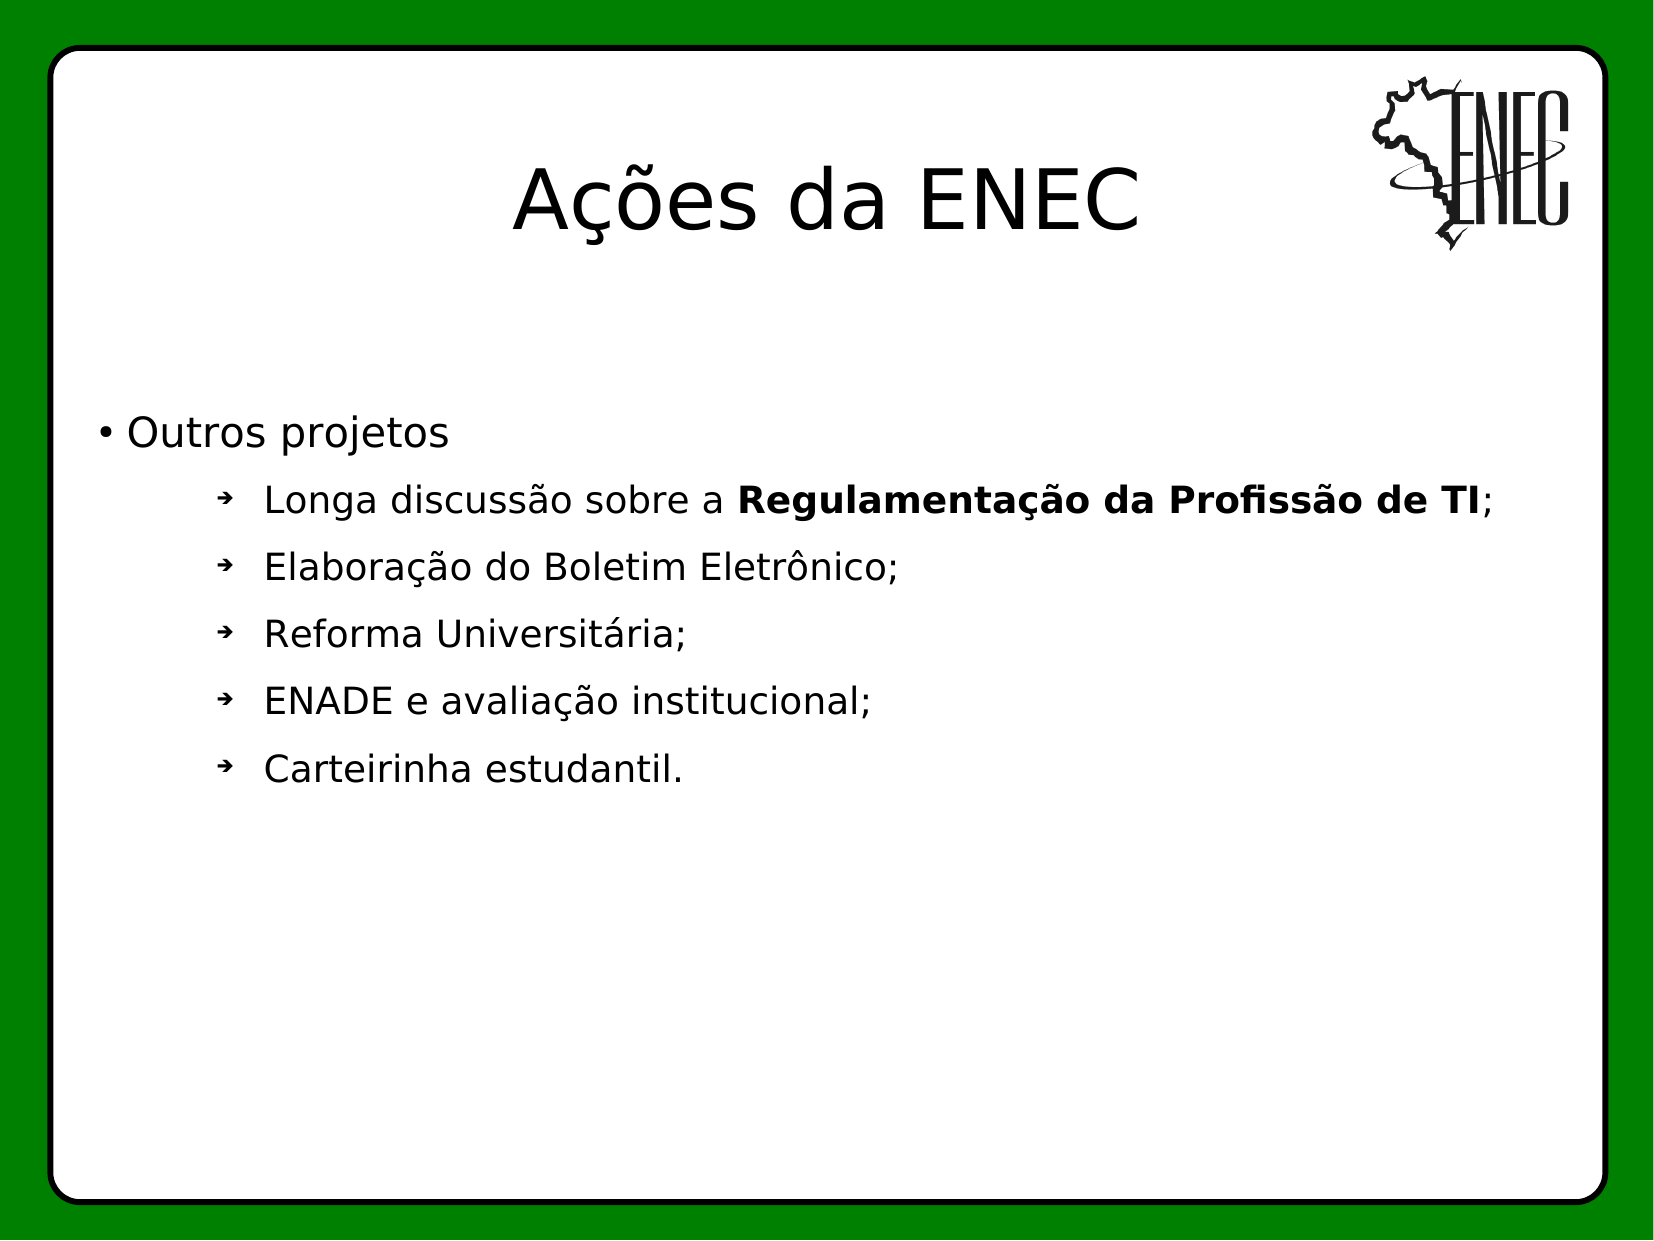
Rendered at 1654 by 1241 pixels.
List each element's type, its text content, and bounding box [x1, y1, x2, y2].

picture [1367, 71, 1574, 273]
title Ações da ENEC [121, 97, 1534, 305]
list Outros projetos Longa discussão sobre a Regulamentação da Profissão de TI; Elaboração do Boletim Eletrônico; Reforma Universitária; ENADE e avaliação institucional; Carteirinha estudantil. [98, 384, 1550, 1166]
